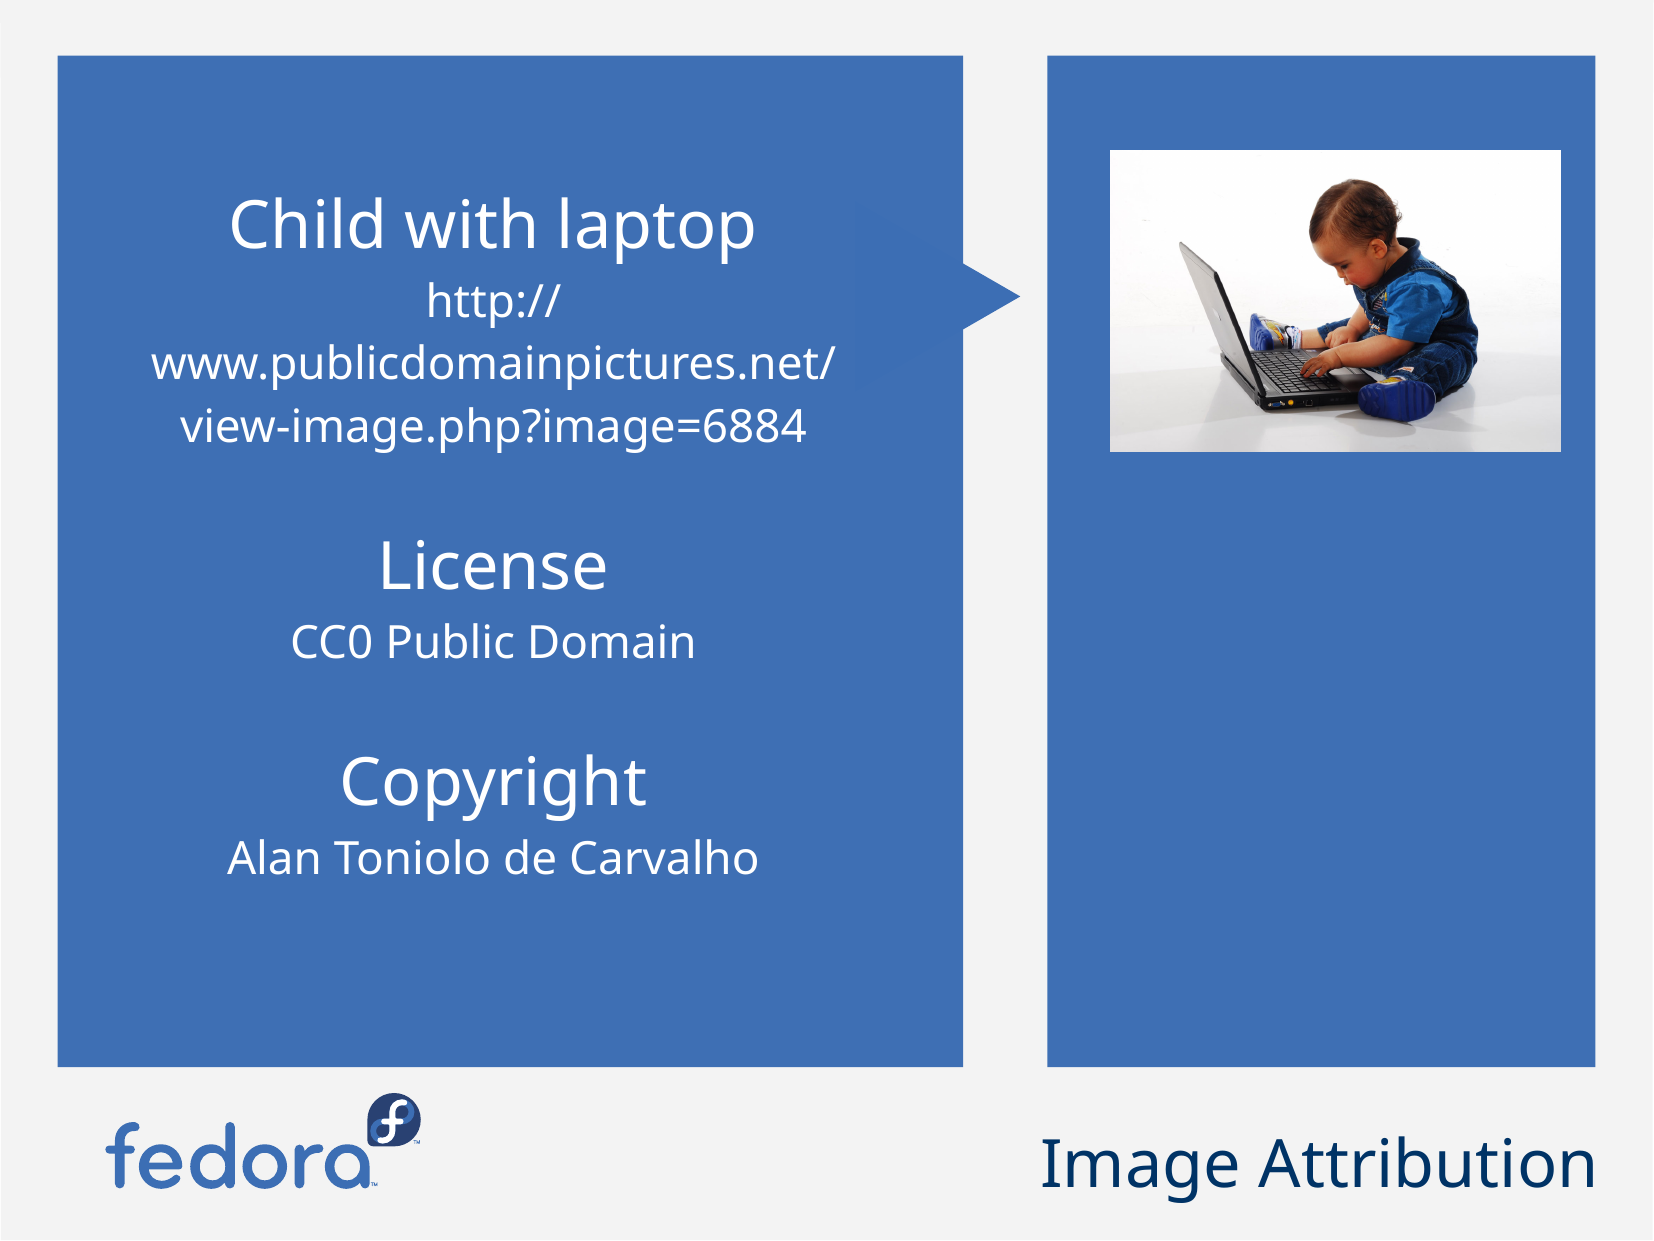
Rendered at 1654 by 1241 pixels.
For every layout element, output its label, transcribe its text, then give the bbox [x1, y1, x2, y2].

text_box Image Attribution [953, 1109, 1615, 1238]
text_box Child with laptop http://www.publicdomainpictures.net/view-image.php?image=6884 License CC0 Public Domain Copyright Alan Toniolo de Carvalho [110, 170, 877, 1012]
picture [60, 1048, 466, 1234]
picture [1110, 150, 1561, 452]
